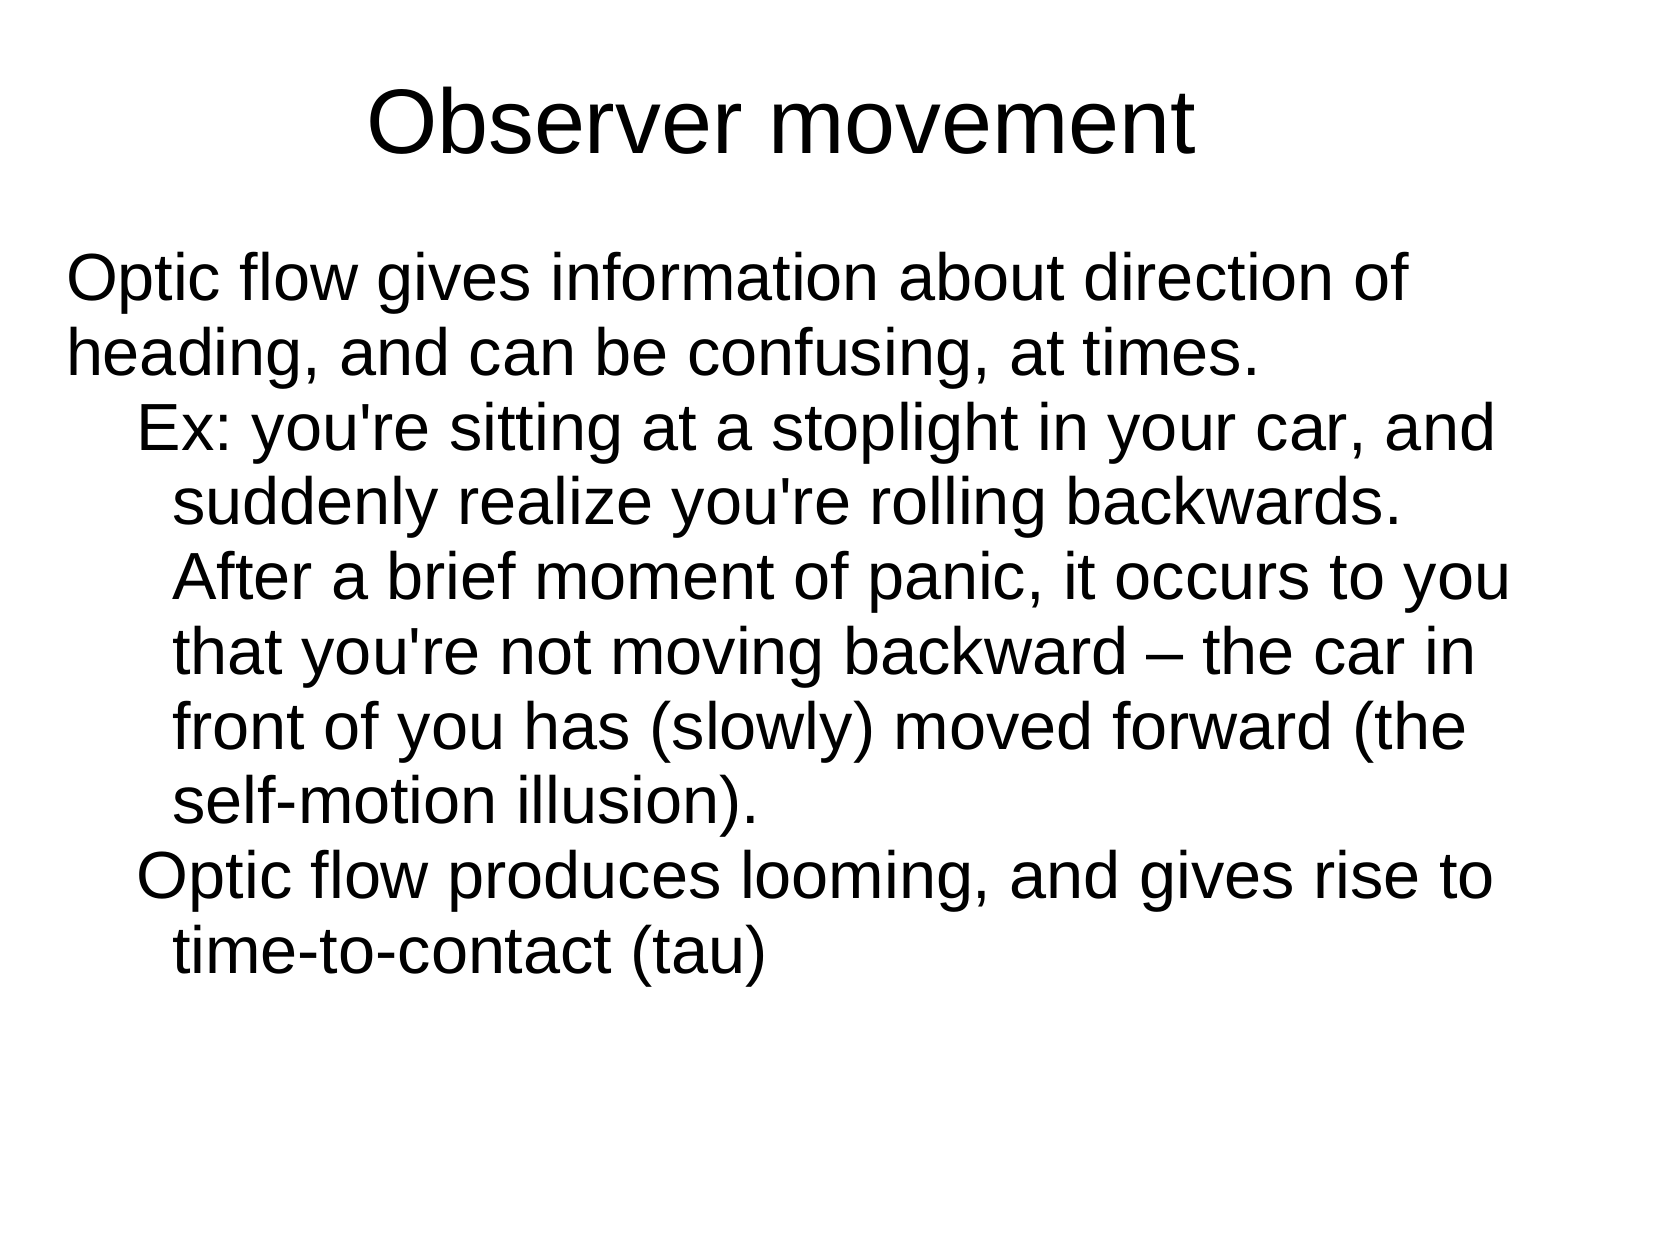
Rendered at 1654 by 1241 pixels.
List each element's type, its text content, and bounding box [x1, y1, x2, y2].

text_box Optic flow gives information about direction of heading, and can be confusing, at times. Ex: you're sitting at a stoplight in your car, and suddenly realize you're rolling backwards. After a brief moment of panic, it occurs to you that you're not moving backward – the car in front of you has (slowly) moved forward (the self-motion illusion). Optic flow produces looming, and gives rise to time-to-contact (tau) [66, 240, 1555, 988]
title Observer movement [37, 17, 1526, 226]
